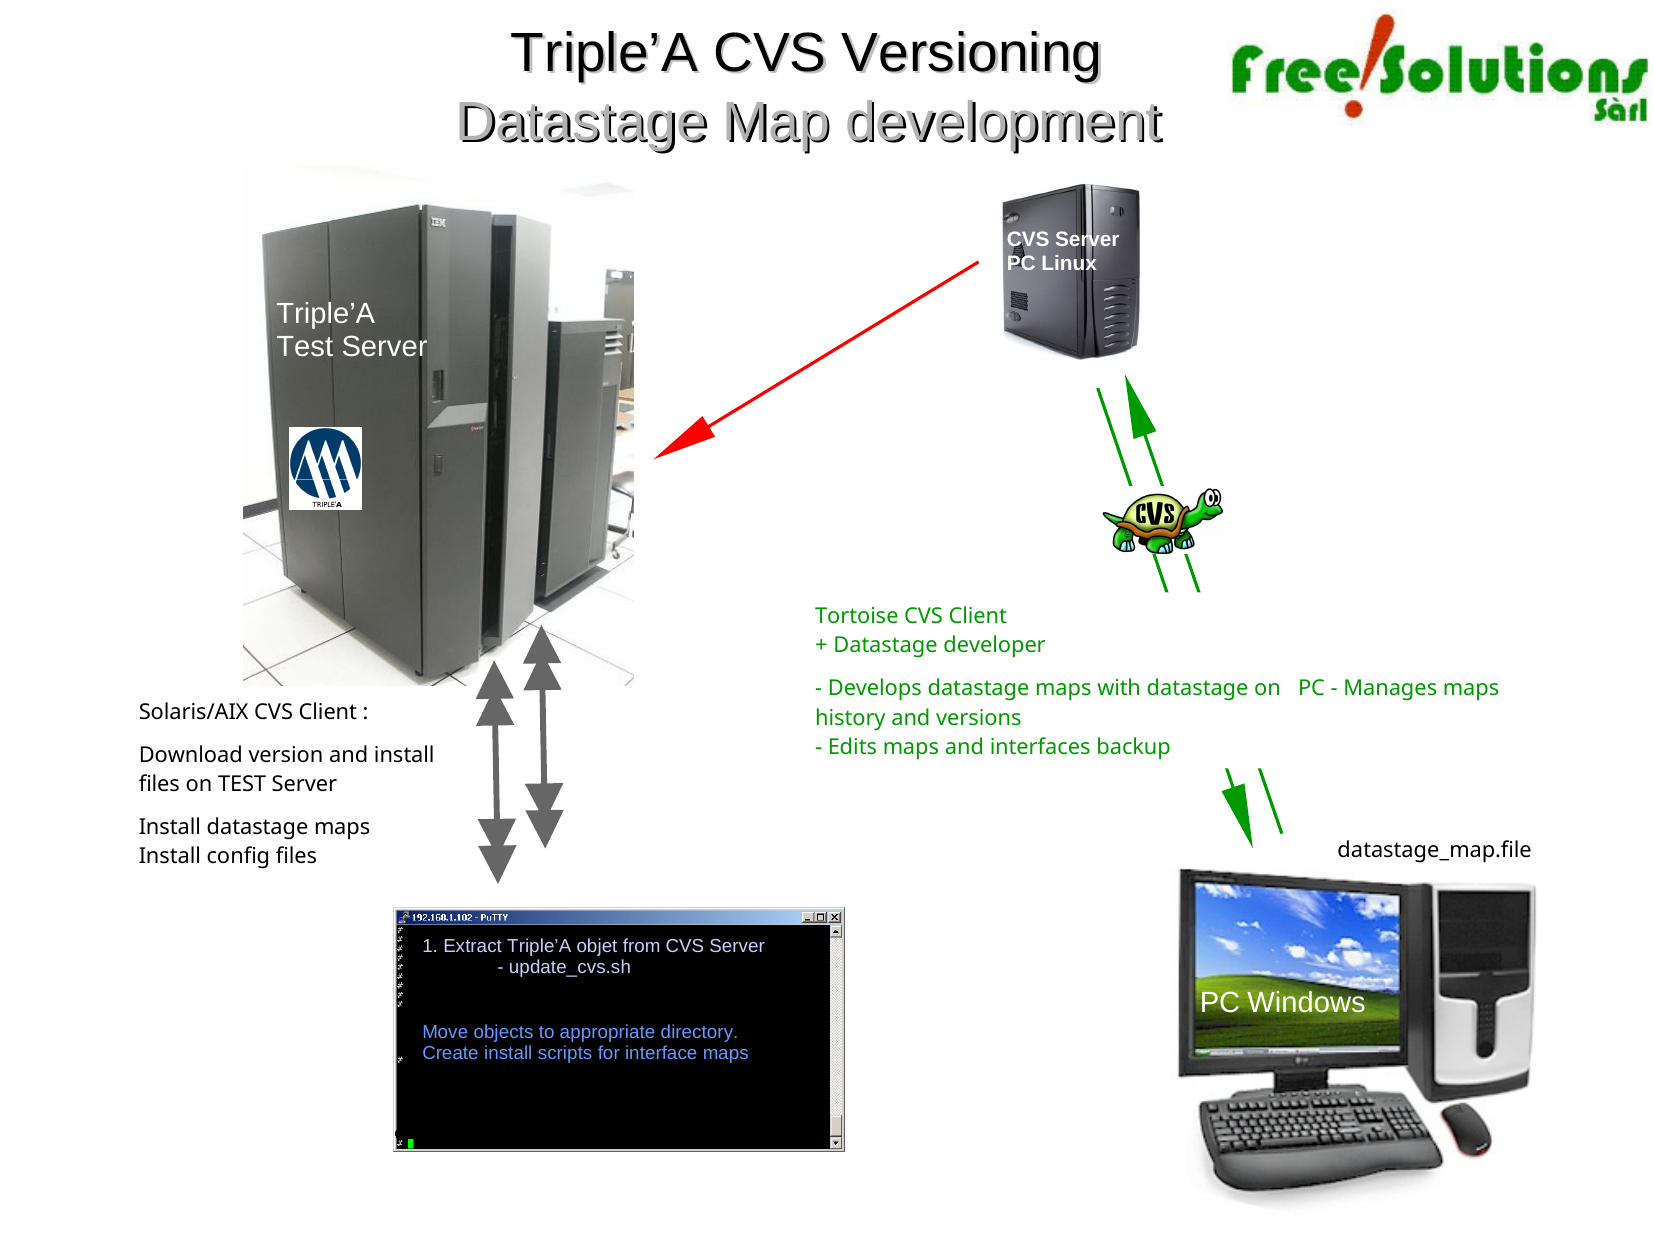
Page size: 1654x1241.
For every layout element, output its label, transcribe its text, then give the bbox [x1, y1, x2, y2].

text_box Triple’A Test Server [261, 289, 552, 371]
text_box Tortoise CVS Client + Datastage developer - Develops datastage maps with datastage on PC - Manages maps history and versions - Edits maps and interfaces backup [800, 592, 1618, 769]
picture [978, 179, 1160, 360]
picture [1101, 486, 1224, 554]
picture [1171, 868, 1544, 1224]
text_box CVS Server PC Linux [992, 220, 1172, 283]
text_box Move objects to appropriate directory. Create install scripts for interface maps [407, 1013, 822, 1072]
text_box Solaris/AIX CVS Client : Download version and install files on TEST Server Install datastage maps Install config files [123, 688, 494, 878]
text_box 1. Extract Triple’A objet from CVS Server - update_cvs.sh [407, 928, 822, 986]
text_box Datastage Map development [440, 82, 1241, 160]
text_box PC Windows [1185, 978, 1420, 1027]
picture [243, 165, 634, 686]
picture [1227, 6, 1654, 130]
text_box Triple’A CVS Versioning [496, 13, 1131, 82]
picture [393, 907, 845, 1152]
text_box datastage_map.file [1322, 826, 1585, 872]
